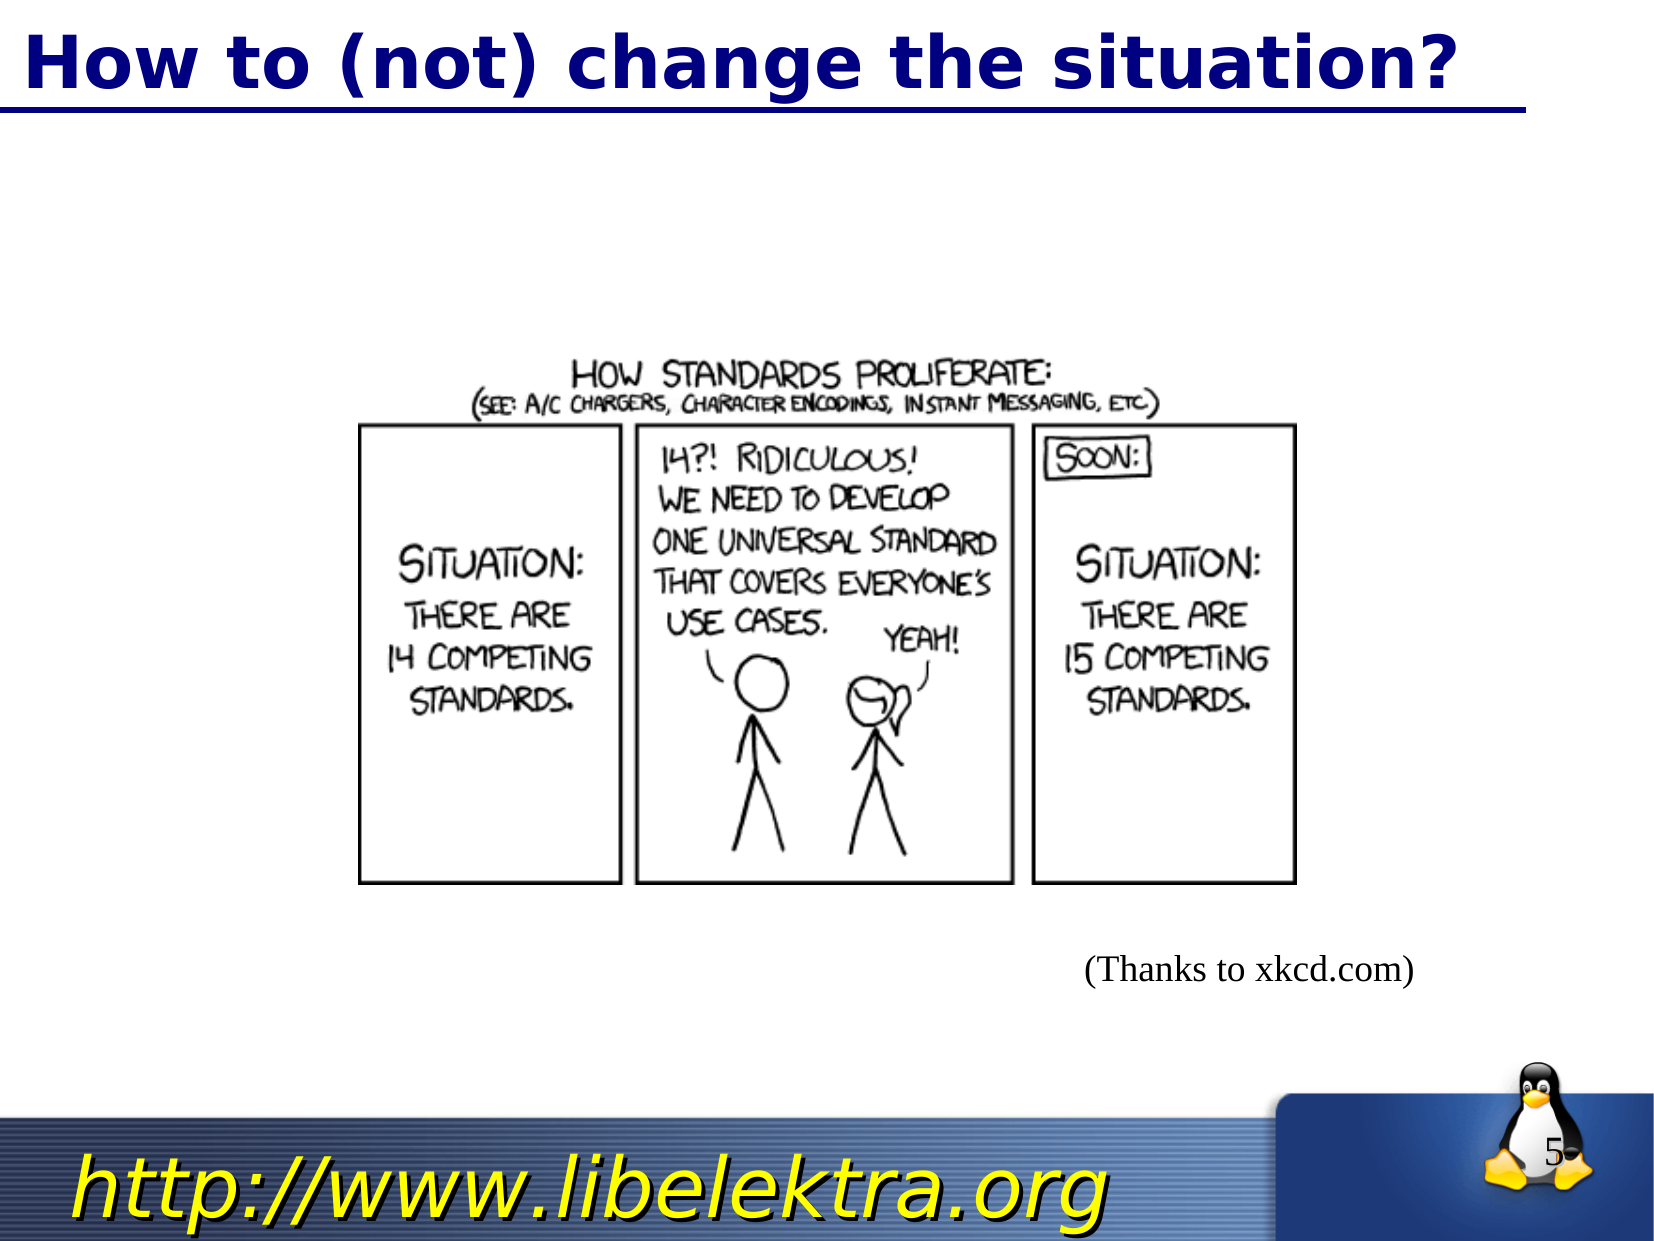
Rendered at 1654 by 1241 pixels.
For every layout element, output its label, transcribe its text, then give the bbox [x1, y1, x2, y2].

text_box <Foliennummer> [1272, 1122, 1566, 1178]
picture [358, 354, 1297, 885]
text_box How to (not) change the situation? [22, 14, 1611, 111]
picture [0, 1061, 1654, 1241]
text_box (Thanks to xkcd.com) [1084, 944, 1416, 987]
